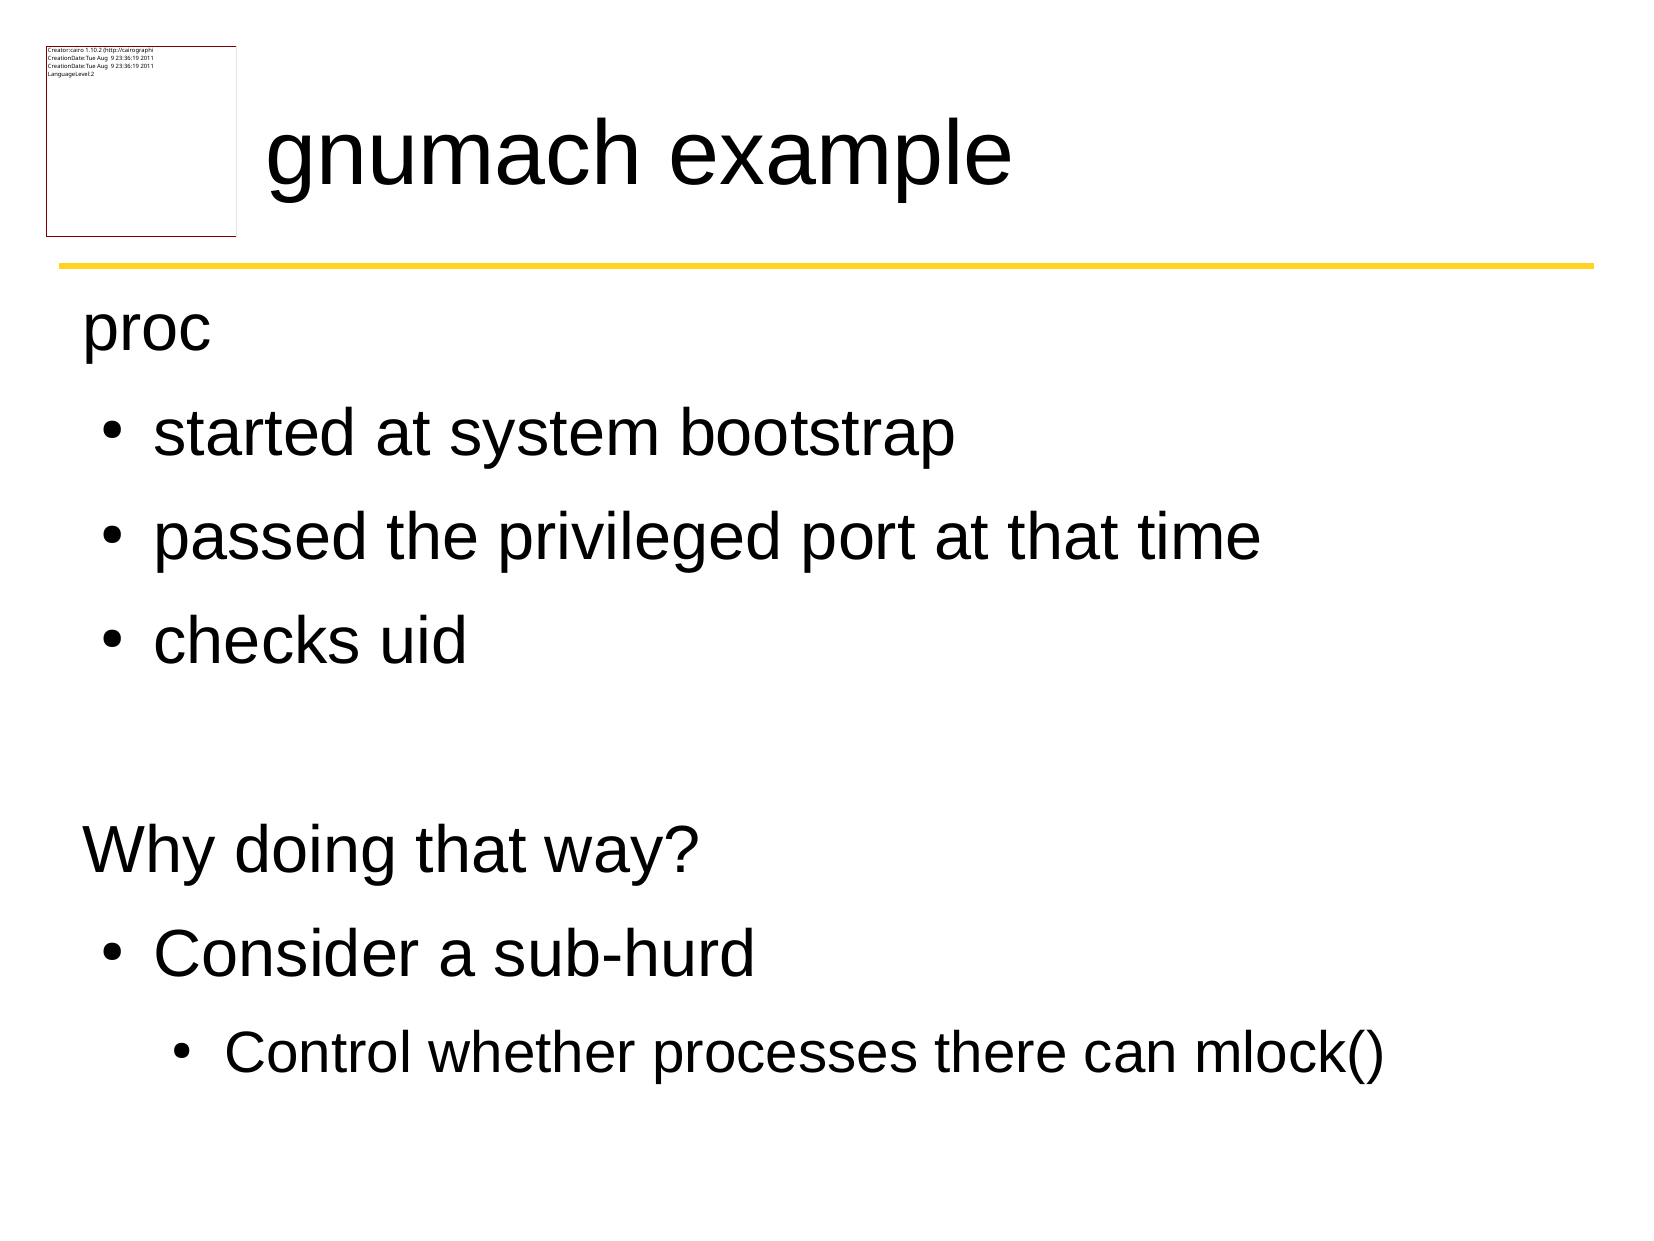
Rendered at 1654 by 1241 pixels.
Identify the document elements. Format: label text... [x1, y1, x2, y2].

title gnumach example [265, 49, 1571, 257]
list proc started at system bootstrap passed the privileged port at that time checks uid Why doing that way? Consider a sub-hurd Control whether processes there can mlock() [82, 290, 1571, 1152]
